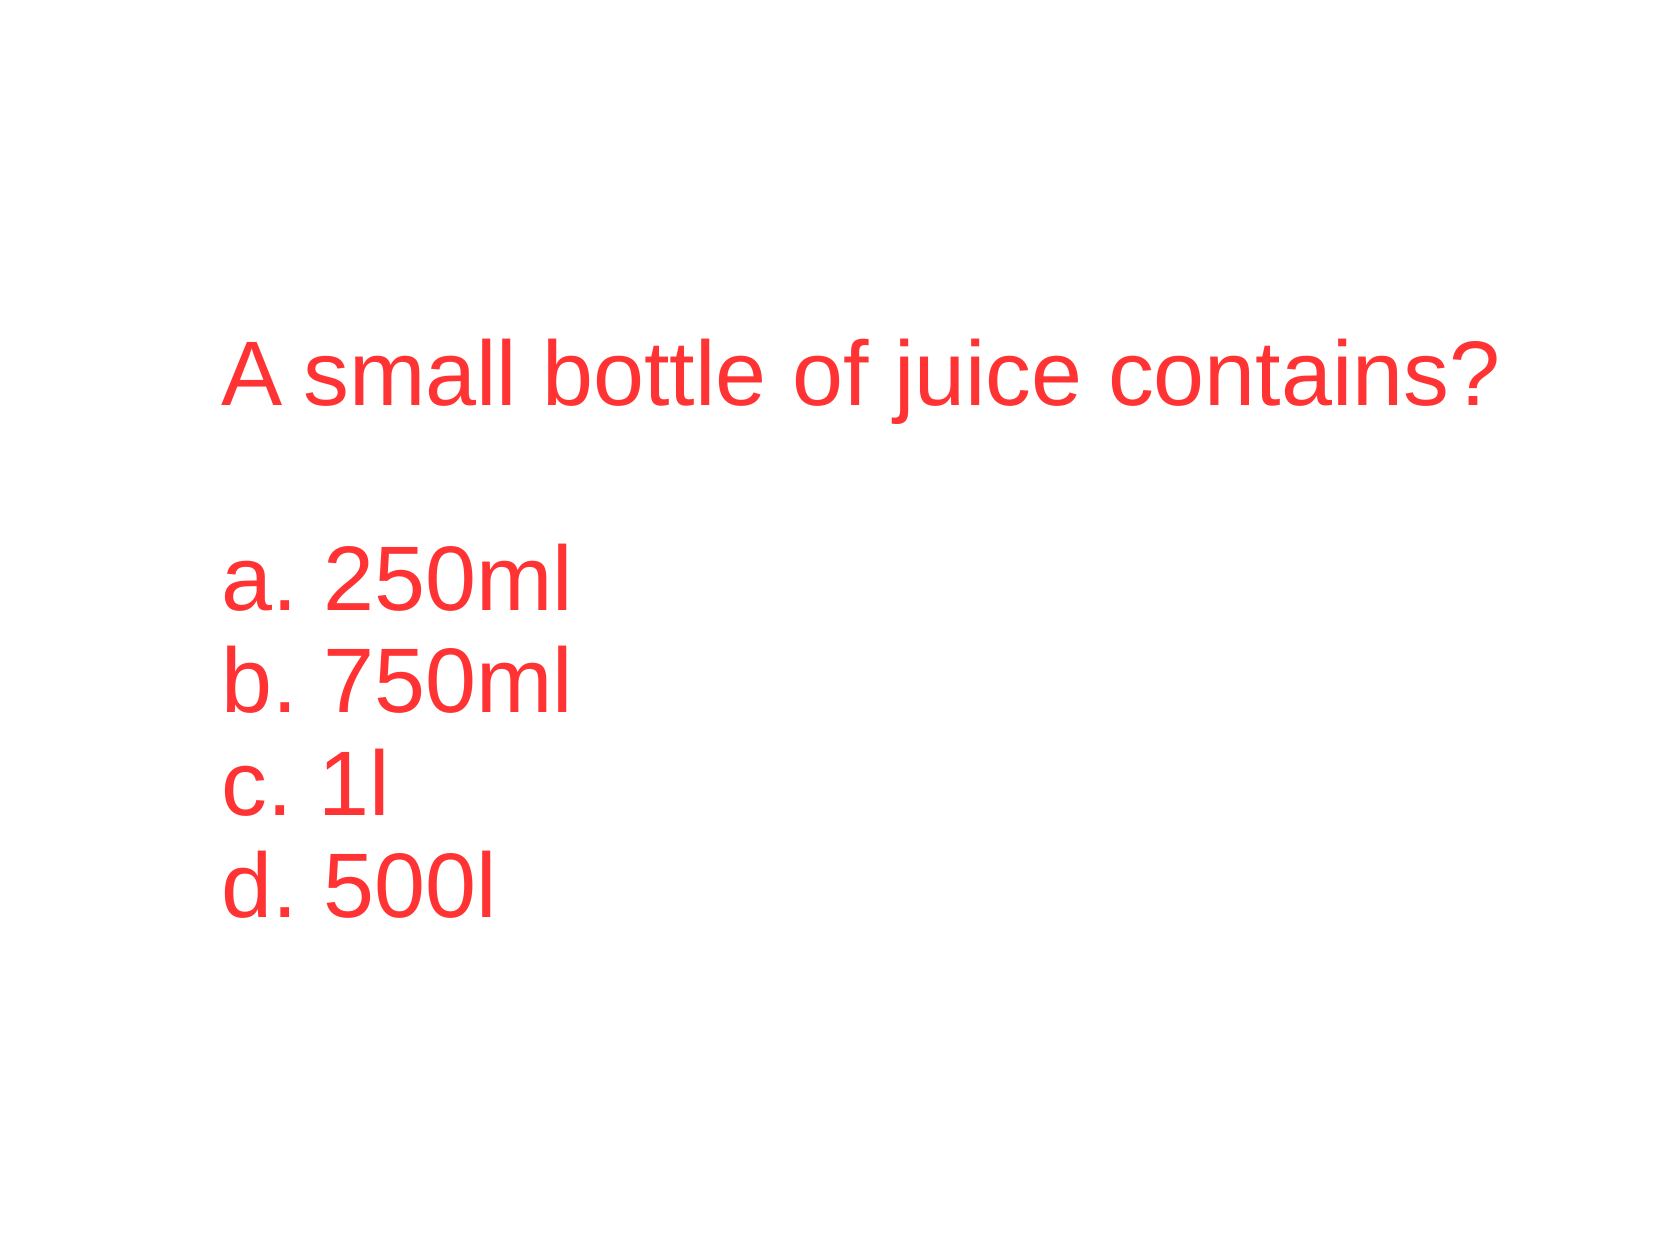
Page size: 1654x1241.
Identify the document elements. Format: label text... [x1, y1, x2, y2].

text_box A small bottle of juice contains? a. 250ml b. 750ml c. 1l d. 500l [206, 314, 1518, 945]
